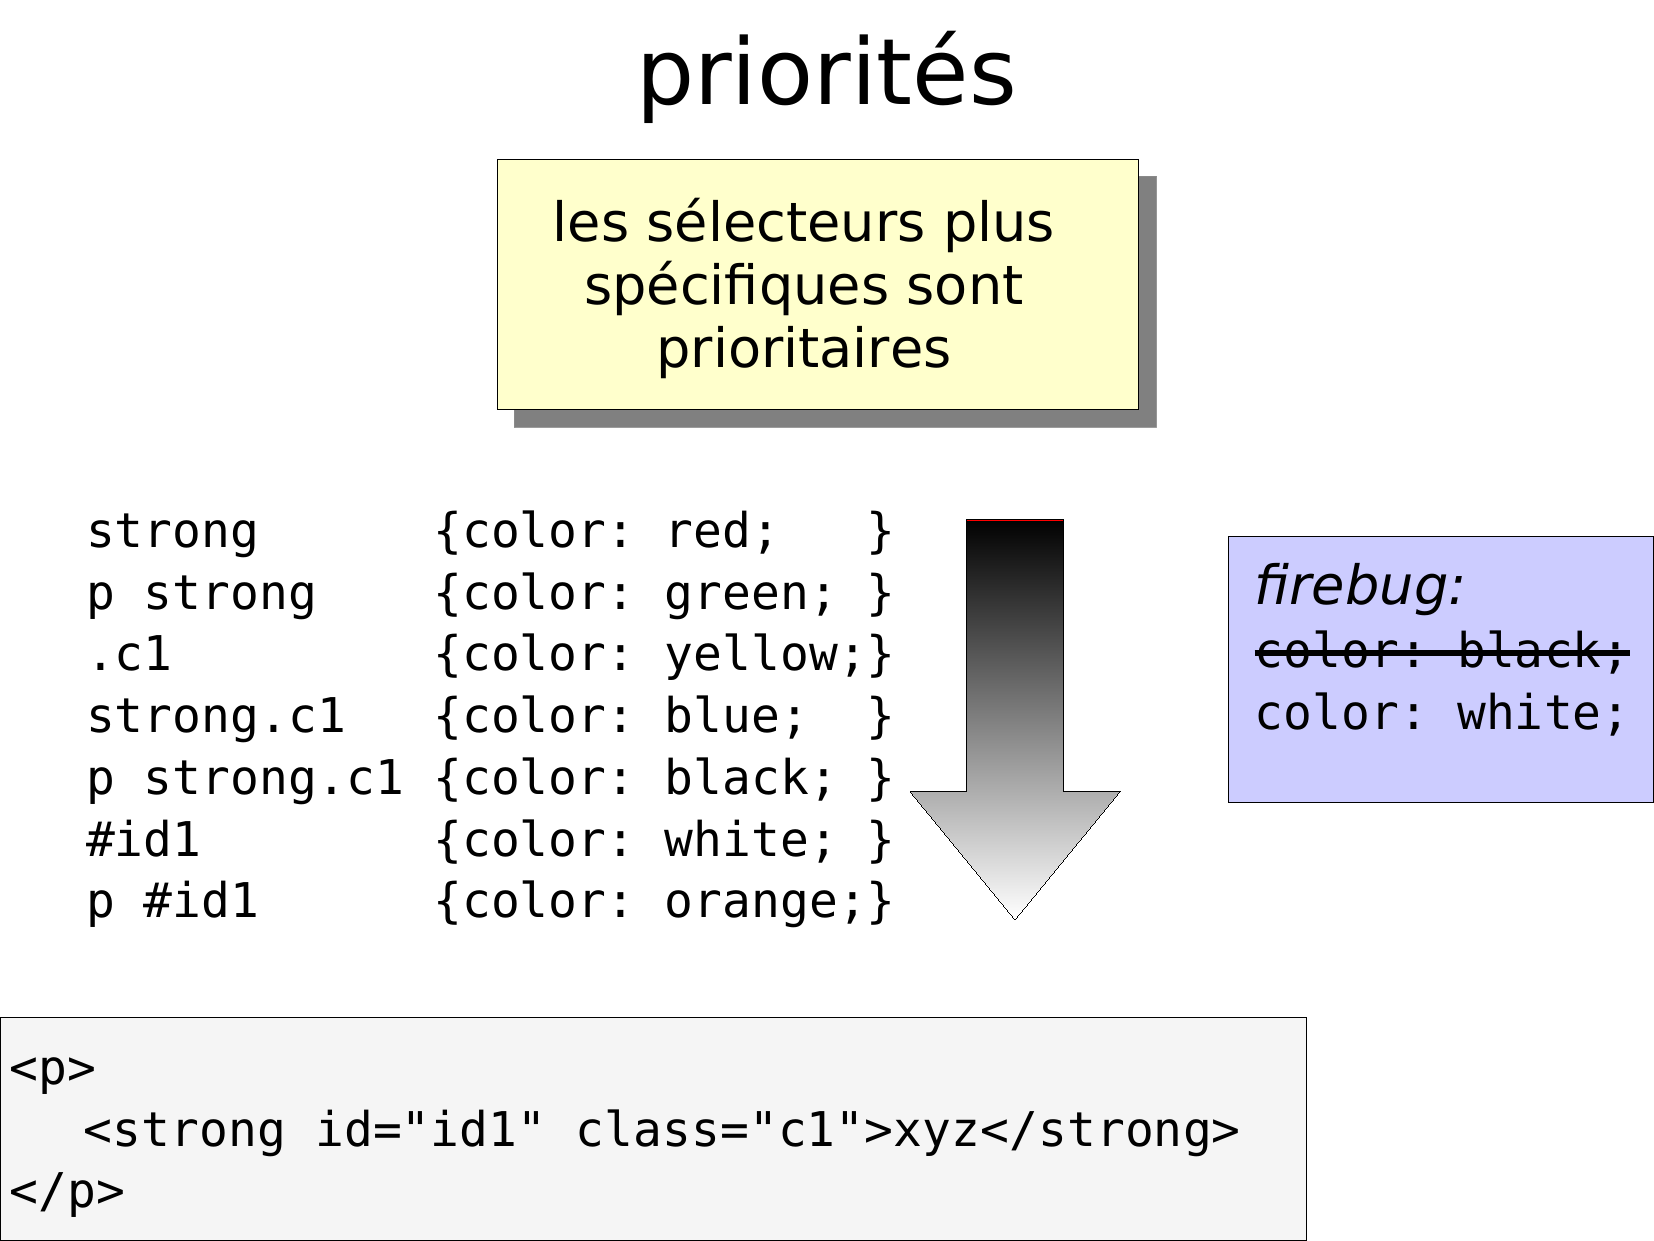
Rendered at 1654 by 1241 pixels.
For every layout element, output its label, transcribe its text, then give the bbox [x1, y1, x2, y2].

text_box [910, 519, 1121, 920]
text_box strong {color: red; } p strong {color: green; } .c1 {color: yellow;} strong.c1 {color: blue; } p strong.c1 {color: black; } #id1 {color: white; } p #id1 {color: orange;} [85, 502, 918, 930]
text_box [1228, 536, 1654, 803]
text_box les sélecteurs plus spécifiques sont prioritaires [552, 191, 1162, 381]
text_box [497, 159, 1139, 410]
text_box firebug: color: black; color: white; [1254, 554, 1649, 803]
title priorités [0, 11, 1654, 134]
text_box <p> <strong id="id1" class="c1">xyz</strong> </p> [9, 1039, 1244, 1220]
text_box [0, 1017, 1307, 1241]
